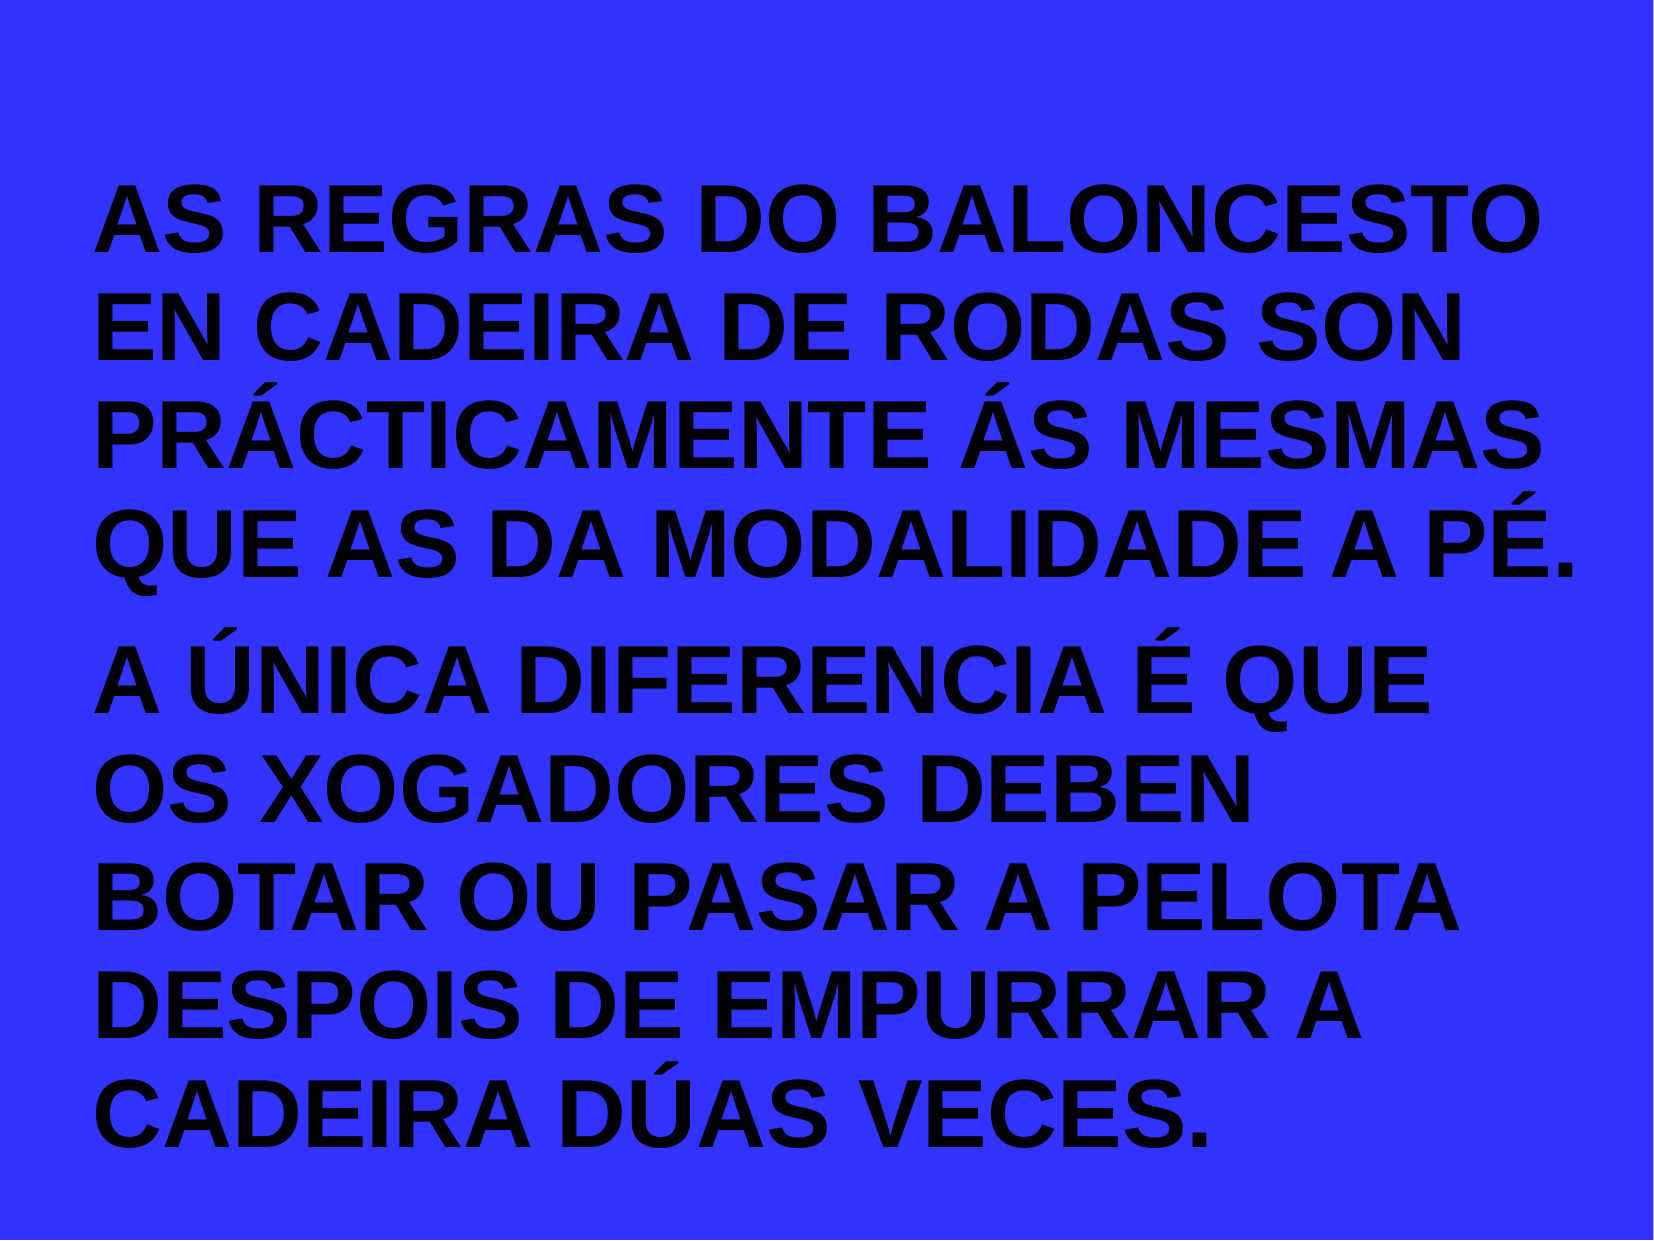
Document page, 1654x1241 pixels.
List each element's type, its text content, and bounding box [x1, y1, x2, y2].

list AS REGRAS DO BALONCESTO EN CADEIRA DE RODAS SON PRÁCTICAMENTE ÁS MESMAS QUE AS DA MODALIDADE A PÉ. A ÚNICA DIFERENCIA É QUE OS XOGADORES DEBEN BOTAR OU PASAR A PELOTA DESPOIS DE EMPURRAR A CADEIRA DÚAS VECES. [23, 36, 1595, 1217]
